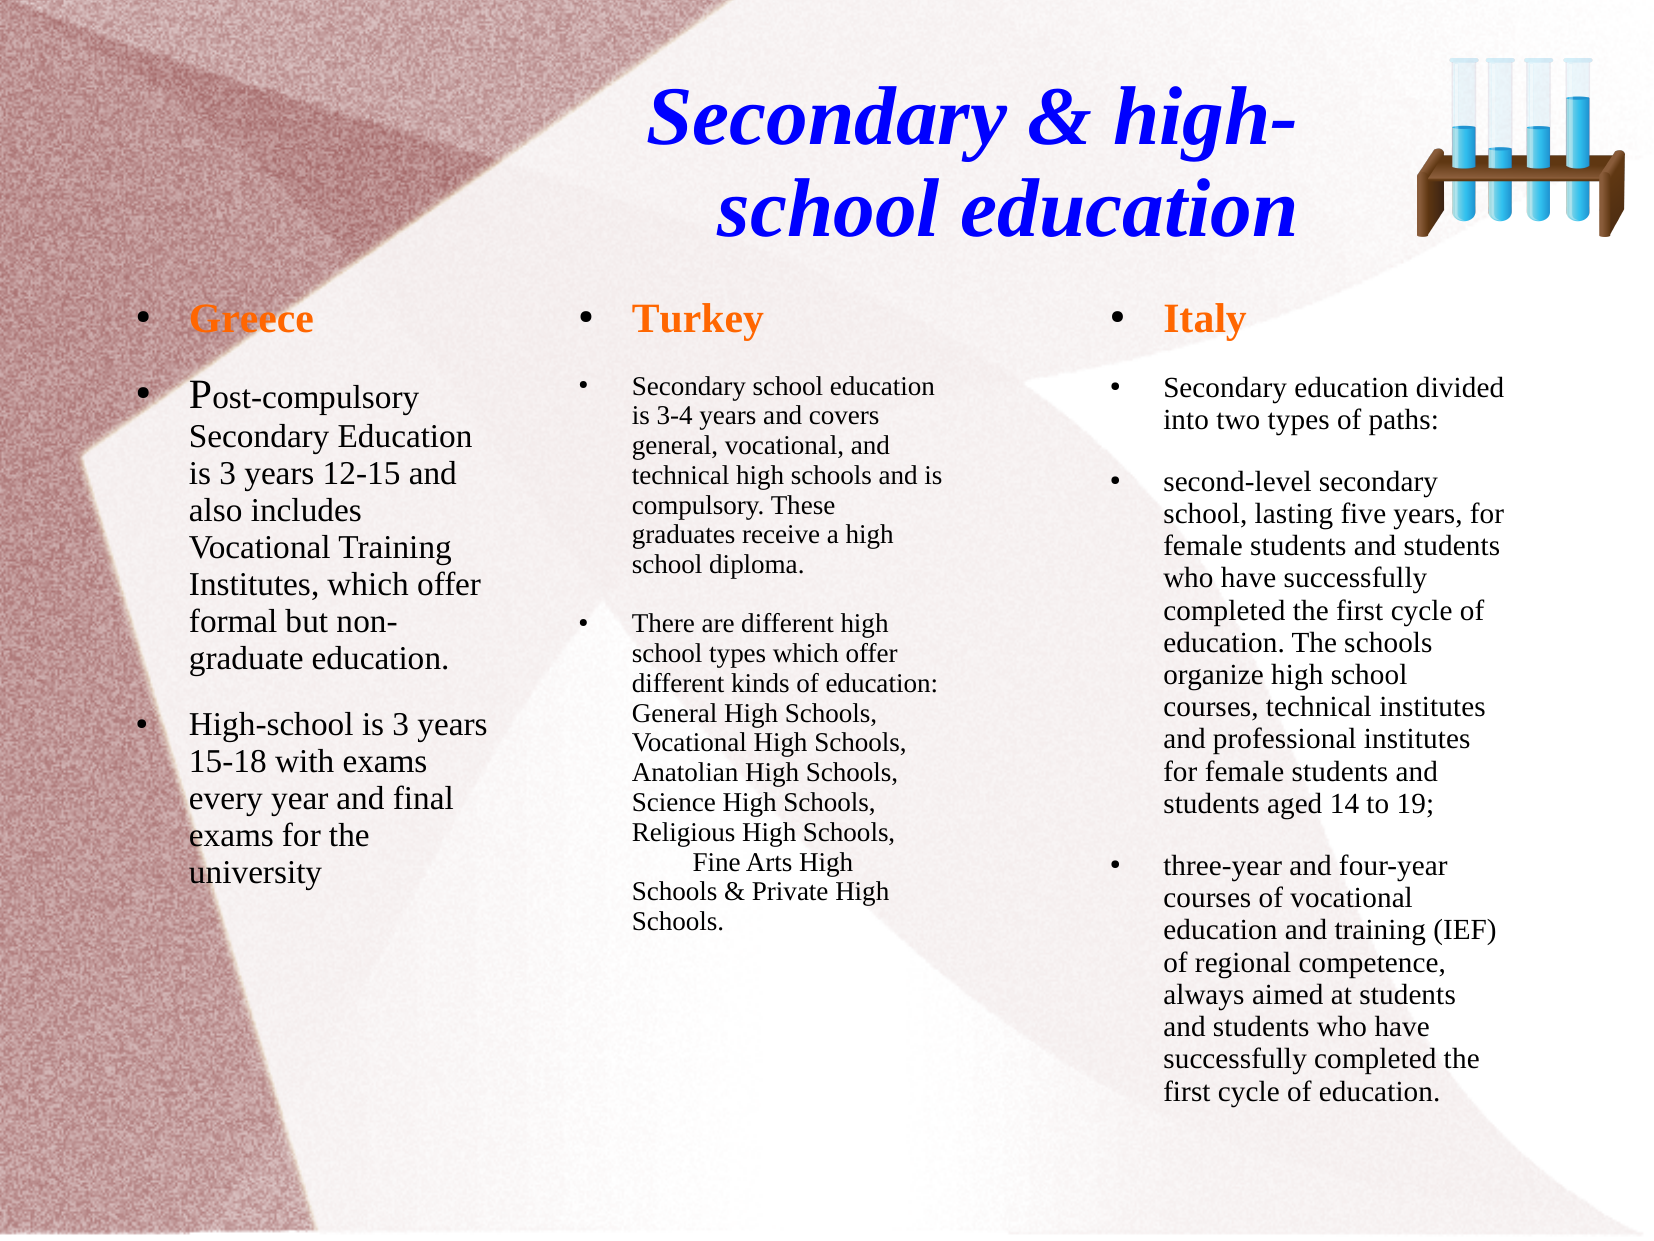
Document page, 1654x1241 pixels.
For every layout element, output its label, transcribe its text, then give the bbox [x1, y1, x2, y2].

list Greece Post-compulsory Secondary Education is 3 years 12-15 and also includes Vocational Training Institutes, which offer formal but non-graduate education. High-school is 3 years 15-18 with exams every year and final exams for the university [118, 295, 502, 1174]
list Turkey Secondary school education is 3-4 years and covers general, vocational, and technical high schools and is compulsory. These graduates receive a high school diploma. There are different high school types which offer different kinds of education: General High Schools, Vocational High Schools, Anatolian High Schools, Science High Schools, Religious High Schools, Fine Arts High Schools & Private High Schools. [561, 295, 945, 1063]
list Italy Secondary education divided into two types of paths: second-level secondary school, lasting five years, for female students and students who have successfully completed the first cycle of education. The schools organize high school courses, technical institutes and professional institutes for female students and students aged 14 to 19; three-year and four-year courses of vocational education and training (IEF) of regional competence, always aimed at students and students who have successfully completed the first cycle of education. [1092, 295, 1506, 1152]
title Secondary & high-school education [531, 58, 1300, 266]
picture [0, 0, 1654, 1241]
